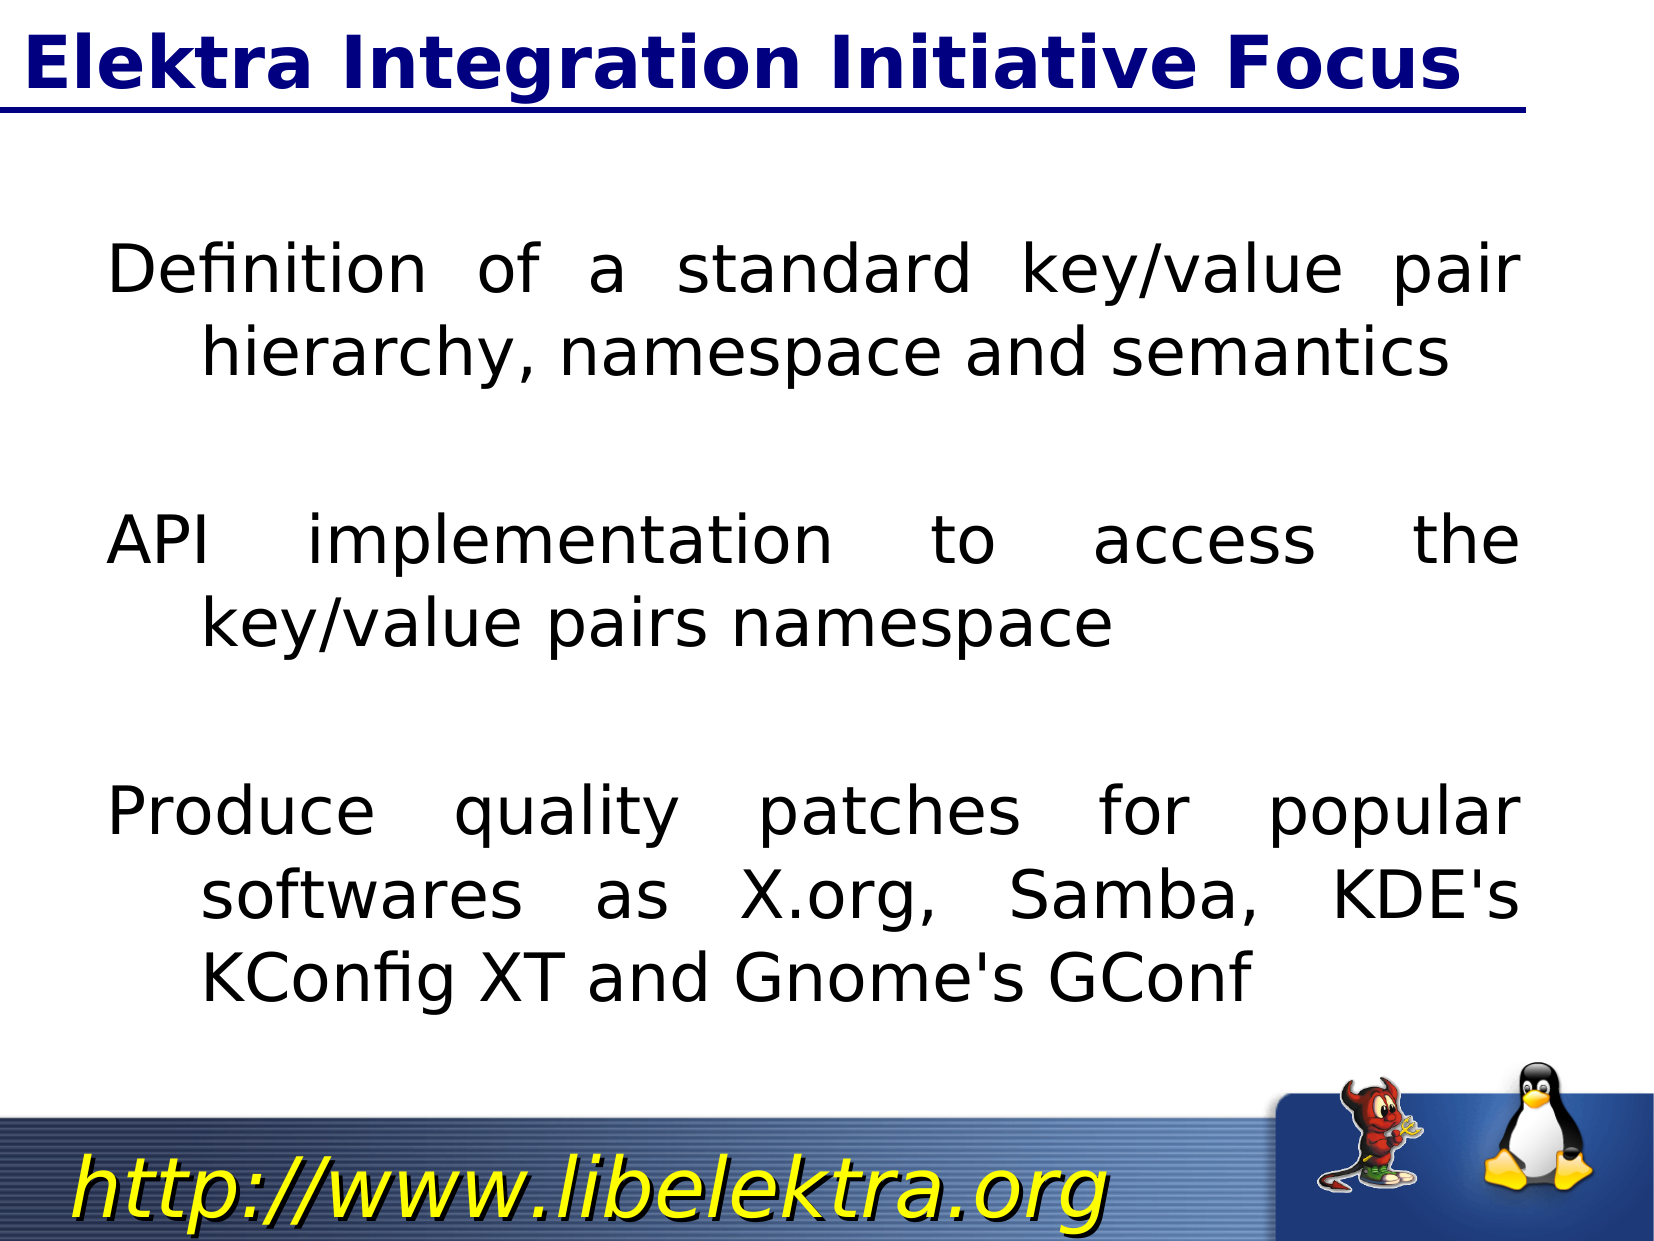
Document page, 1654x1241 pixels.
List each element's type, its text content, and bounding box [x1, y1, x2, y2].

list Definition of a standard key/value pair hierarchy, namespace and semantics API implementation to access the key/value pairs namespace Produce quality patches for popular softwares as X.org, Samba, KDE's KConfig XT and Gnome's GConf [55, 216, 1538, 1039]
picture [0, 1061, 1654, 1241]
text_box Elektra Integration Initiative Focus [22, 14, 1611, 111]
